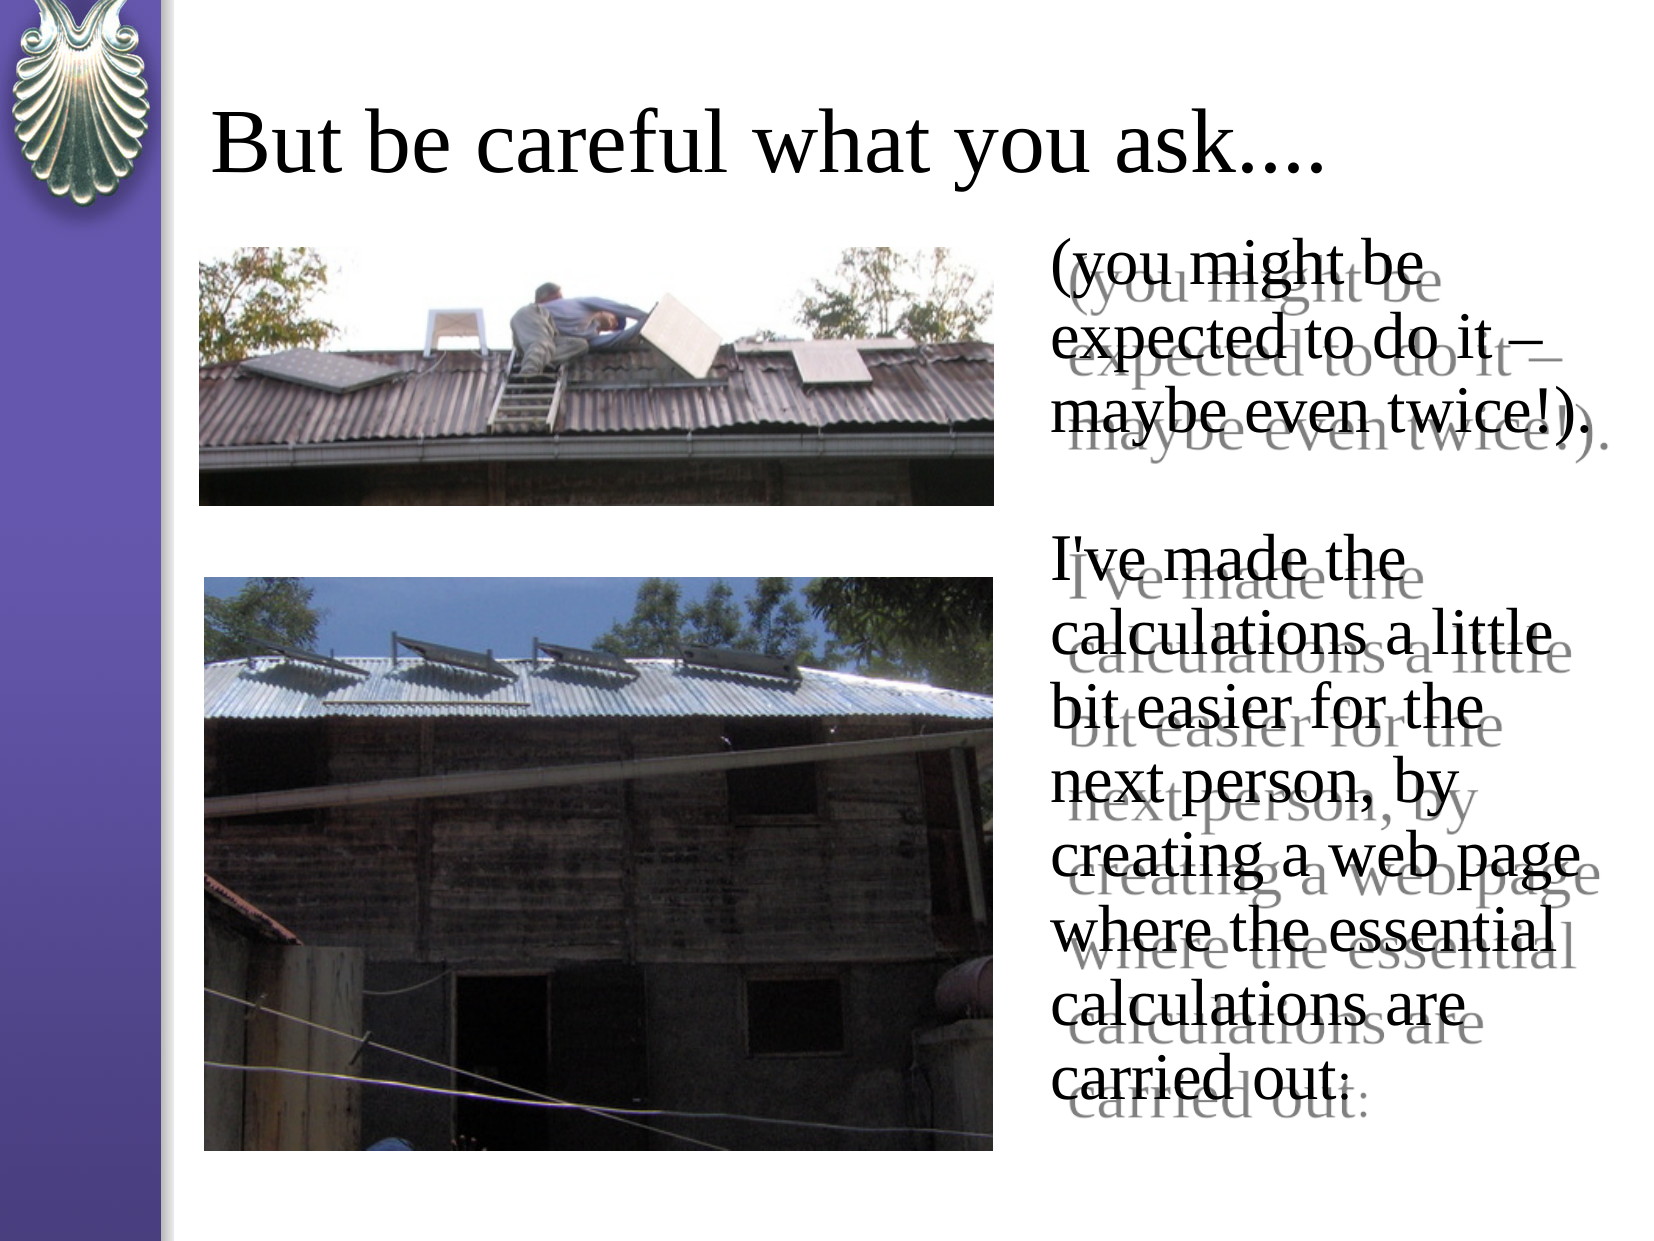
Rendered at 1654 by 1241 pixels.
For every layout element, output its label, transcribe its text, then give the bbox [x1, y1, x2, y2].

picture [0, 0, 161, 1241]
picture [199, 247, 994, 506]
picture [204, 577, 993, 1151]
text_box (you might be expected to do it – maybe even twice!). I've made the calculations a little bit easier for the next person, by creating a web page where the essential calculations are carried out: [1050, 225, 1613, 1241]
title But be careful what you ask.... [210, 37, 1623, 246]
